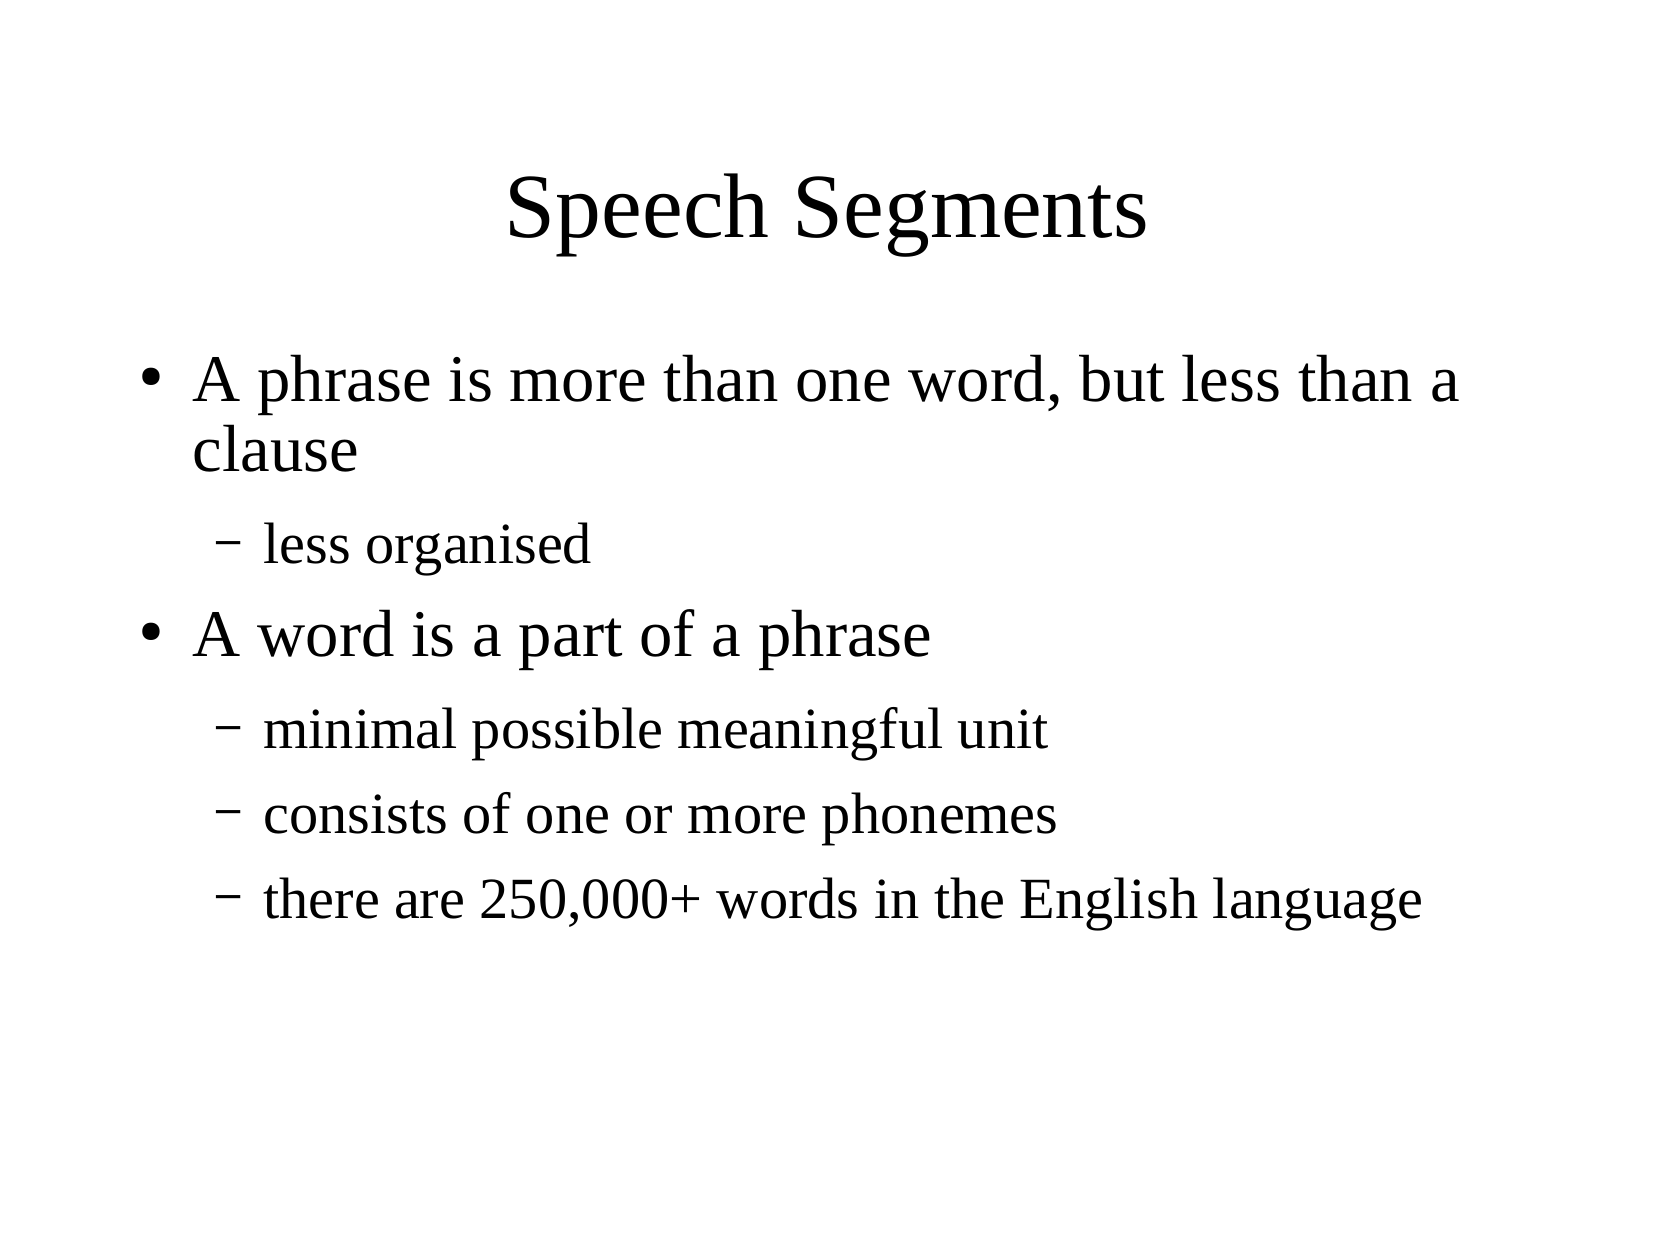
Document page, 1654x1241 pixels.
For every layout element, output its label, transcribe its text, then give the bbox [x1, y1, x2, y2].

title Speech Segments [121, 102, 1534, 311]
list A phrase is more than one word, but less than a clause less organised A word is a part of a phrase minimal possible meaningful unit consists of one or more phonemes there are 250,000+ words in the English language [121, 344, 1534, 1127]
